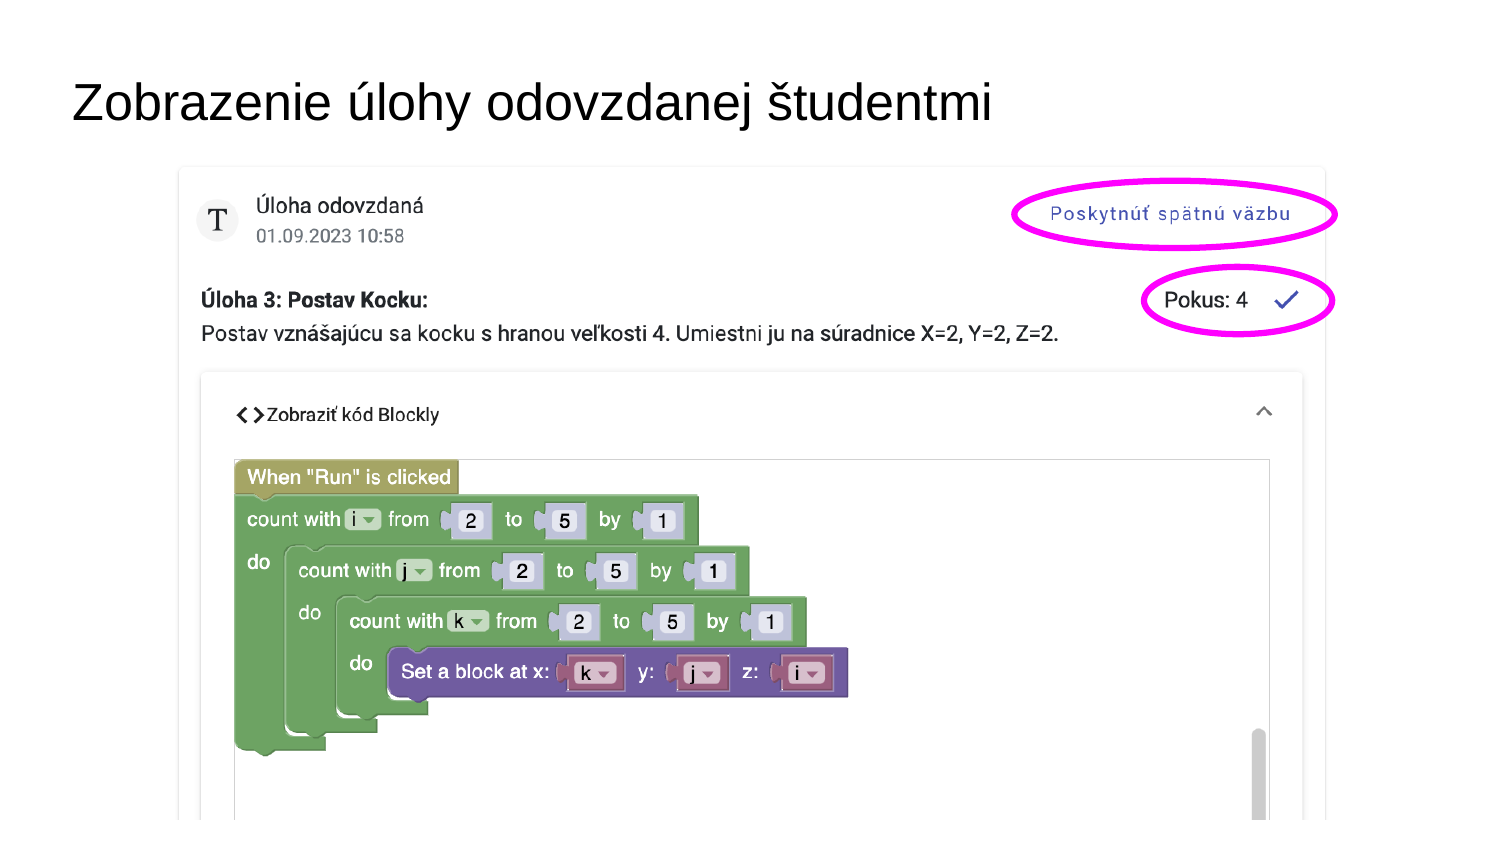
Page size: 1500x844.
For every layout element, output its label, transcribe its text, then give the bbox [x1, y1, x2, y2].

title Zobrazenie úlohy odovzdanej študentmi [57, 53, 1456, 148]
picture [140, 148, 1416, 820]
